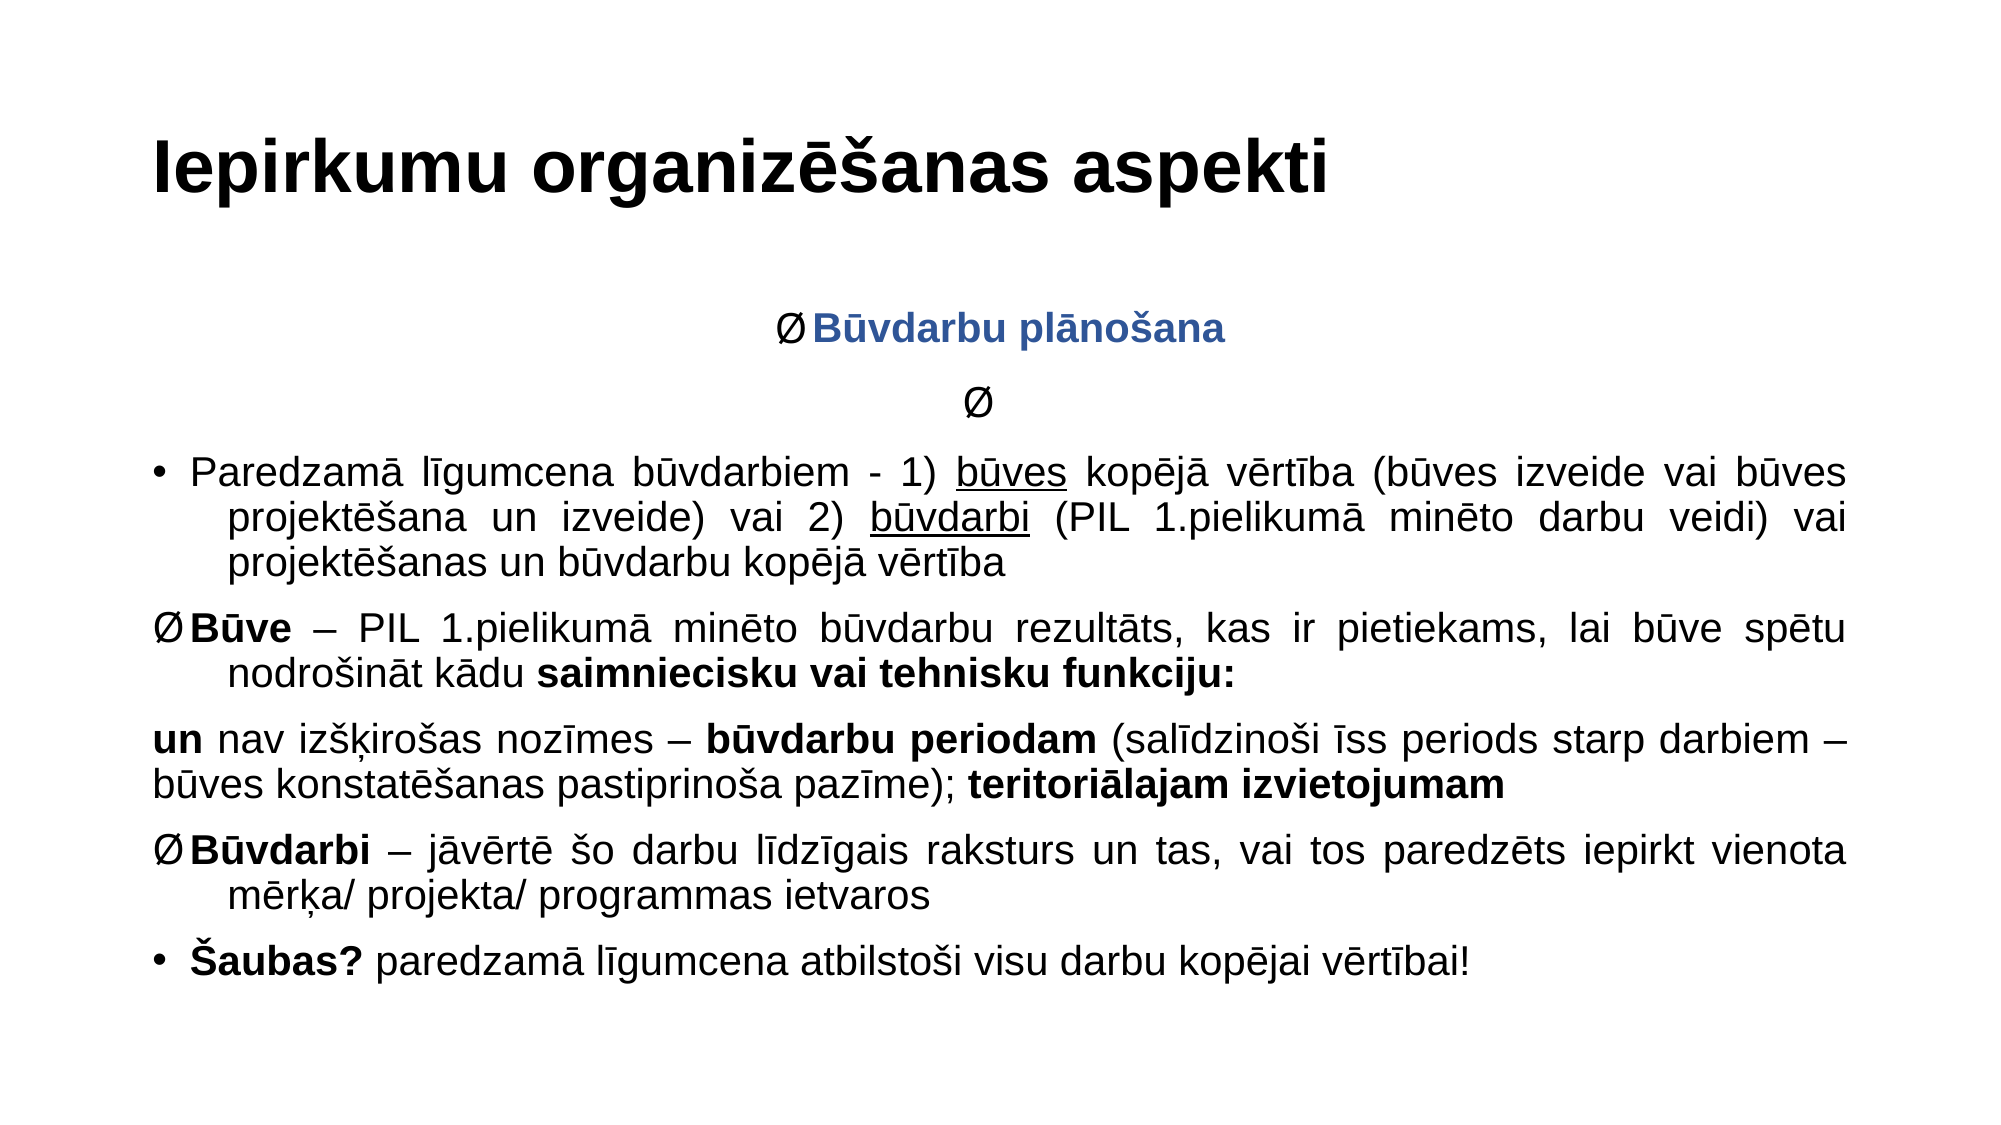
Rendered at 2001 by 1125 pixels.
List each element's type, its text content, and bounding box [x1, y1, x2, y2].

list Būvdarbu plānošana Paredzamā līgumcena būvdarbiem - 1) būves kopējā vērtība (būves izveide vai būves projektēšana un izveide) vai 2) būvdarbi (PIL 1.pielikumā minēto darbu veidi) vai projektēšanas un būvdarbu kopējā vērtība Būve – PIL 1.pielikumā minēto būvdarbu rezultāts, kas ir pietiekams, lai būve spētu nodrošināt kādu saimniecisku vai tehnisku funkciju: un nav izšķirošas nozīmes – būvdarbu periodam (salīdzinoši īss periods starp darbiem – būves konstatēšanas pastiprinoša pazīme); teritoriālajam izvietojumam Būvdarbi – jāvērtē šo darbu līdzīgais raksturs un tas, vai tos paredzēts iepirkt vienota mērķa/ projekta/ programmas ietvaros Šaubas? paredzamā līgumcena atbilstoši visu darbu kopējai vērtībai! [137, 299, 1863, 1014]
title Iepirkumu organizēšanas aspekti [137, 59, 1863, 278]
